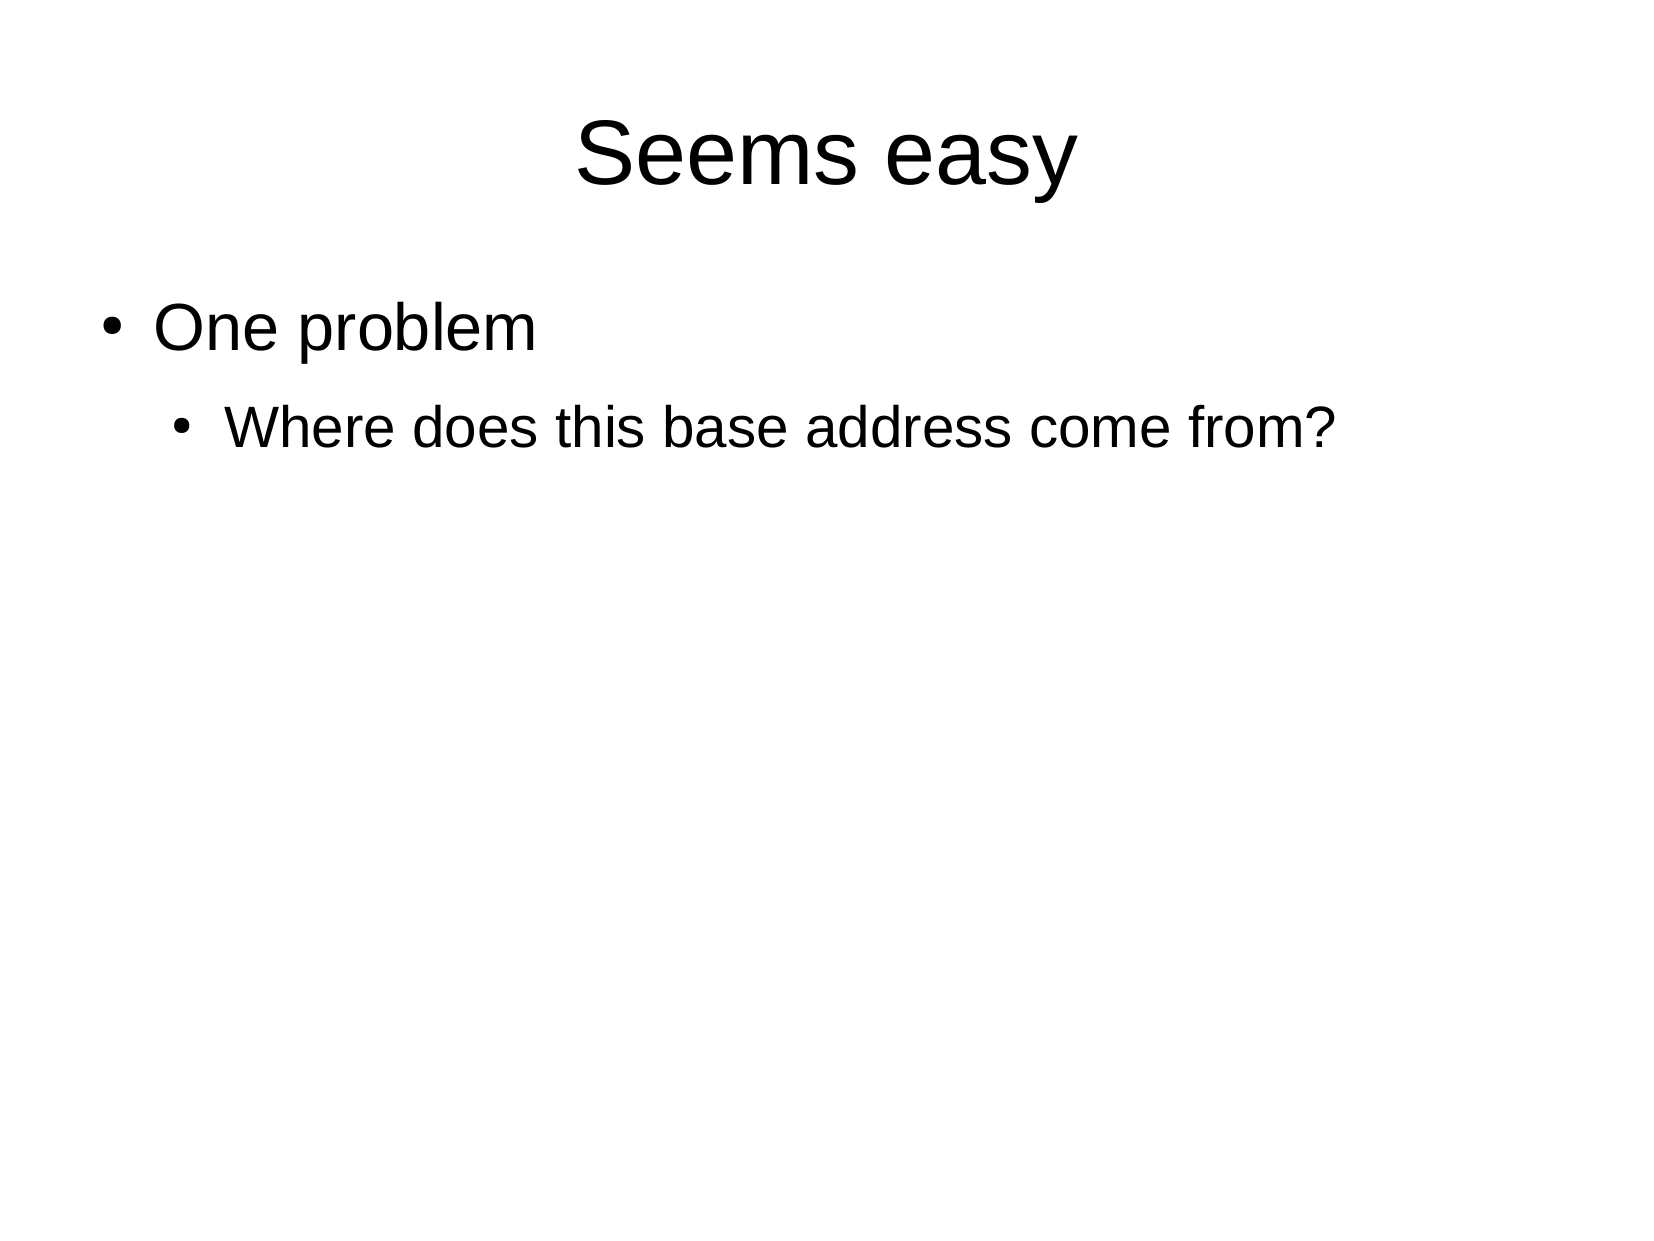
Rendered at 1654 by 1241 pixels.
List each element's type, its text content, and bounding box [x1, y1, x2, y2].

title Seems easy [82, 49, 1571, 257]
list One problem Where does this base address come from? [82, 290, 1571, 1163]
